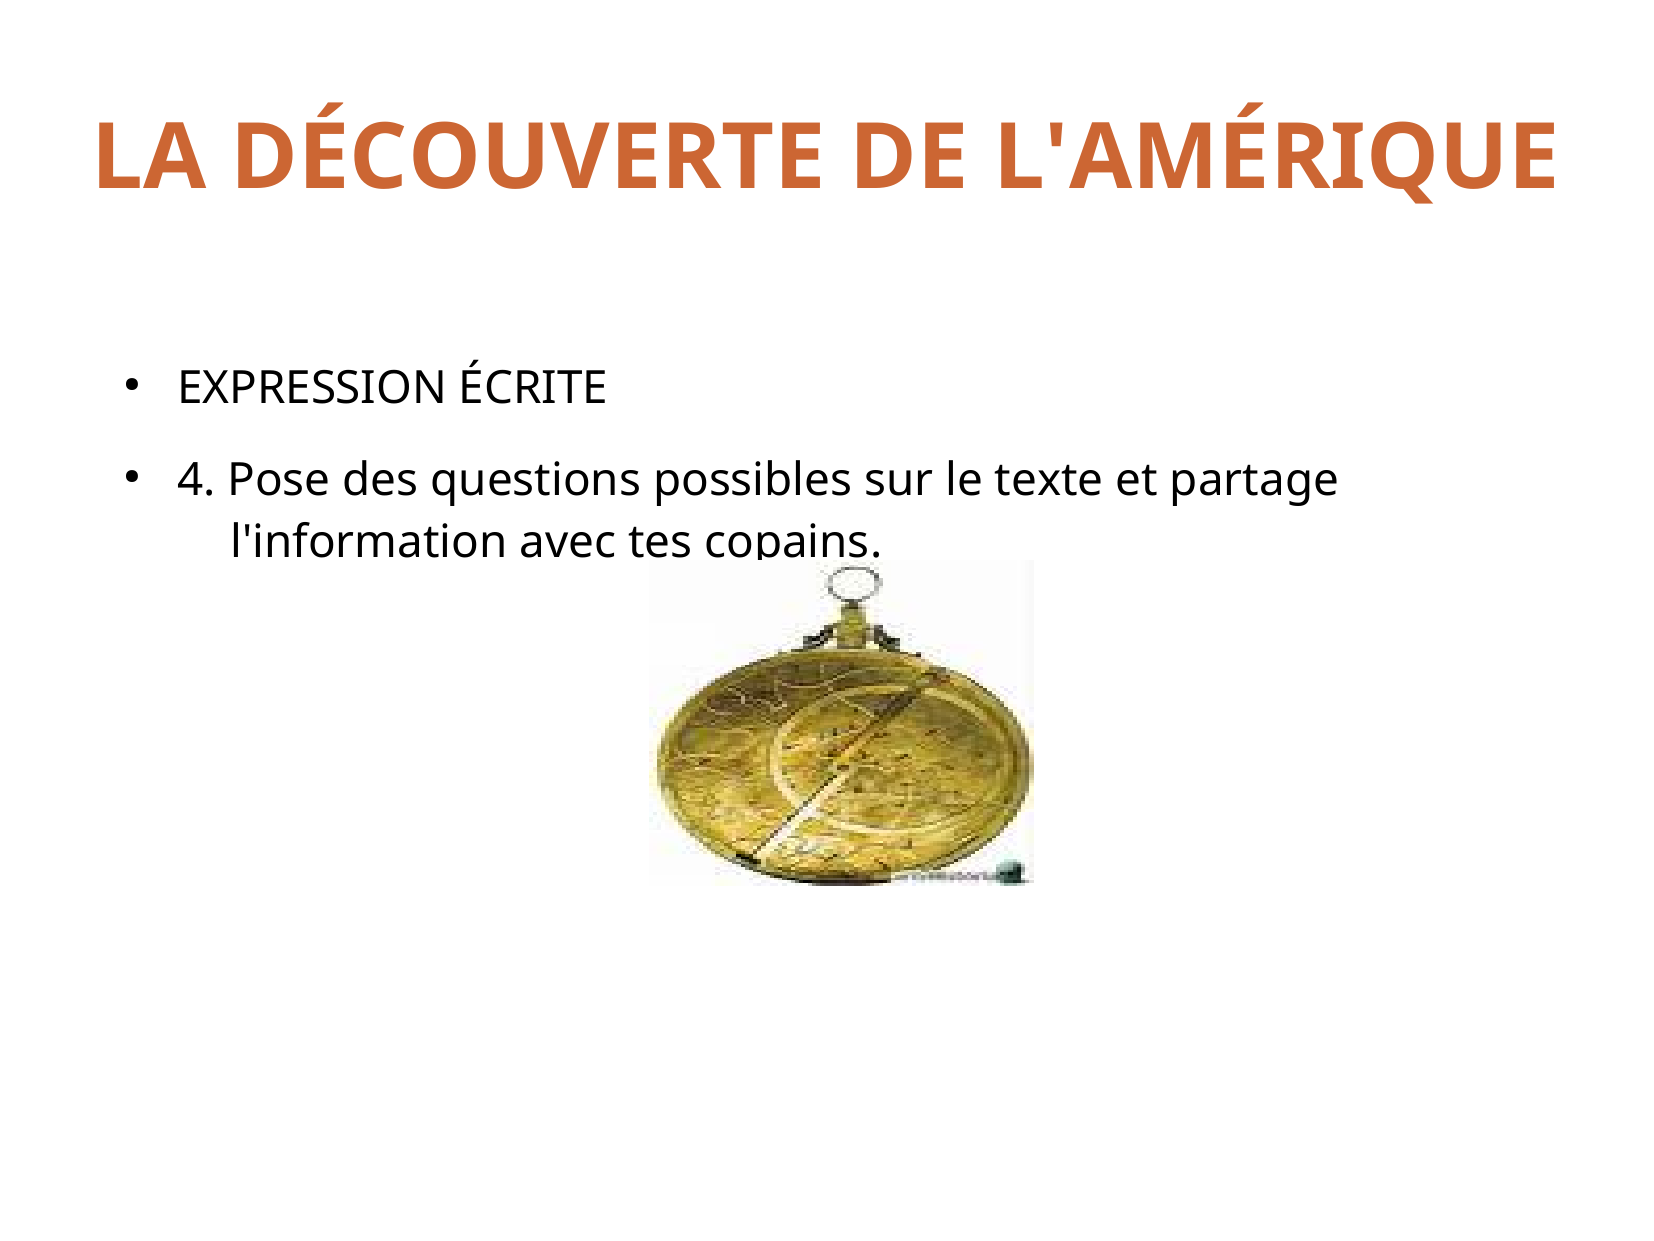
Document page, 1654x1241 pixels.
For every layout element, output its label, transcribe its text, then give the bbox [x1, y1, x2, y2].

picture [649, 560, 1034, 886]
title LA DÉCOUVERTE DE L'AMÉRIQUE [82, 41, 1571, 265]
list EXPRESSION ÉCRITE 4. Pose des questions possibles sur le texte et partage l'information avec tes copains. [88, 354, 1577, 745]
